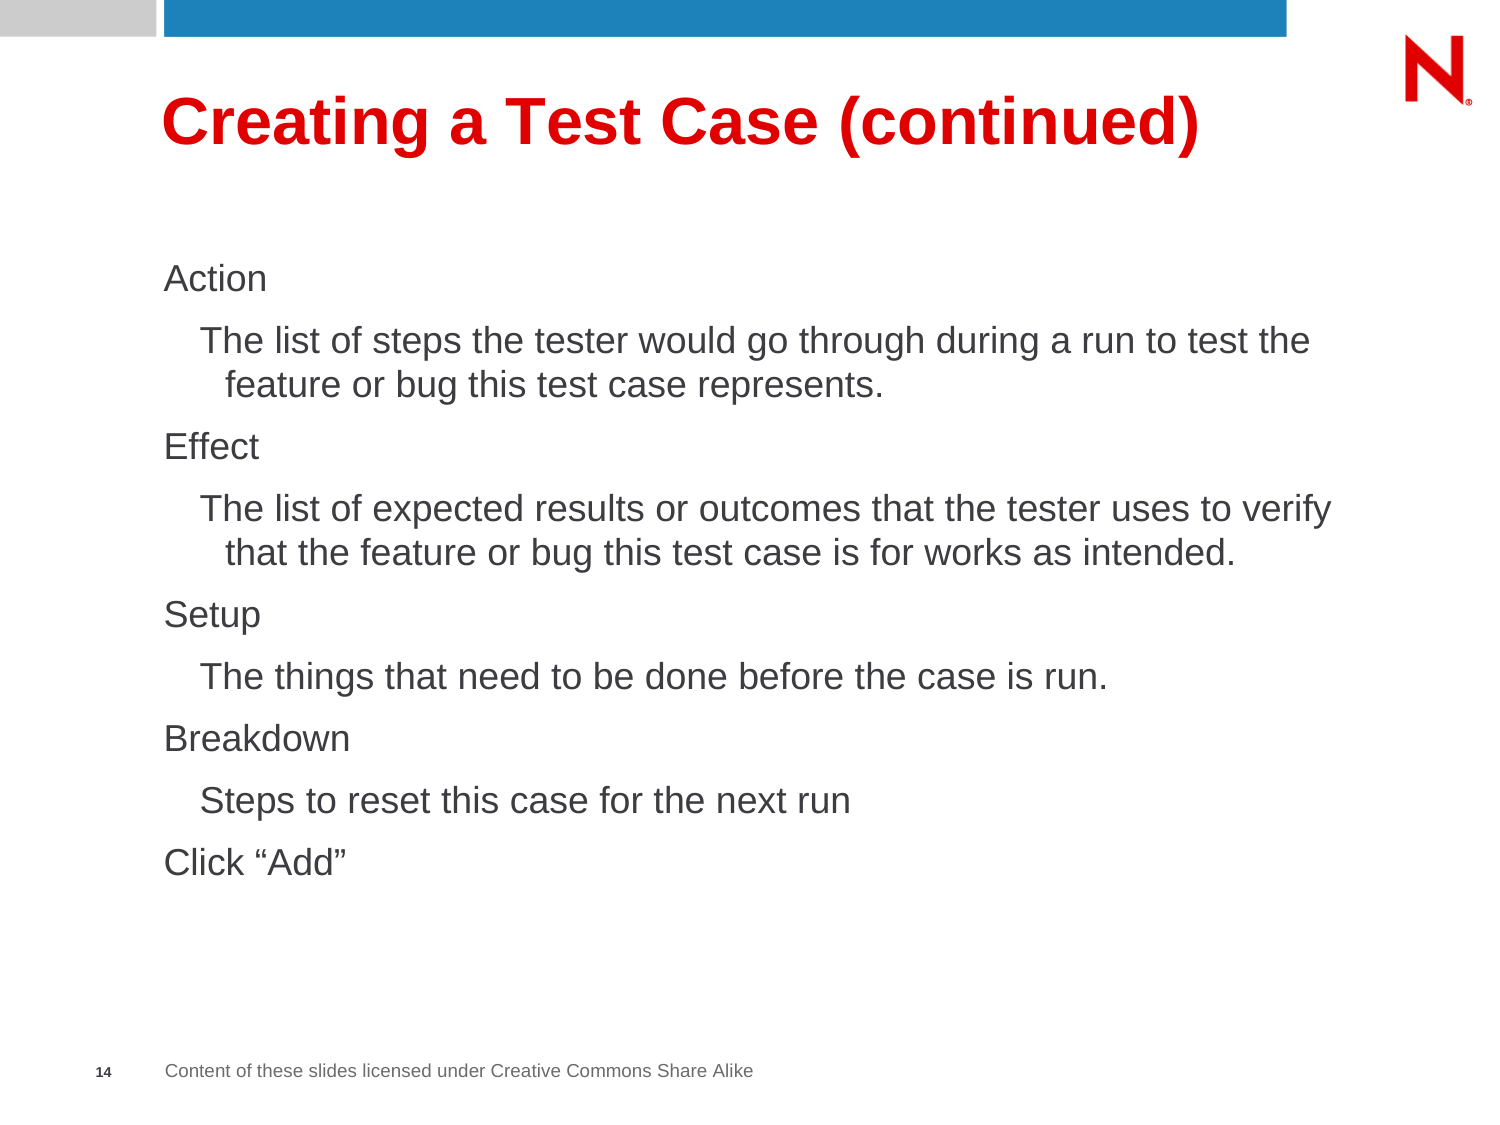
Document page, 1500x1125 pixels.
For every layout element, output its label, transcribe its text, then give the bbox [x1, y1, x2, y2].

title Creating a Test Case (continued) [161, 41, 1383, 205]
picture [1403, 32, 1473, 107]
list Action The list of steps the tester would go through during a run to test the feature or bug this test case represents. Effect The list of expected results or outcomes that the tester uses to verify that the feature or bug this test case is for works as intended. Setup The things that need to be done before the case is run. Breakdown Steps to reset this case for the next run Click “Add” [163, 254, 1404, 986]
